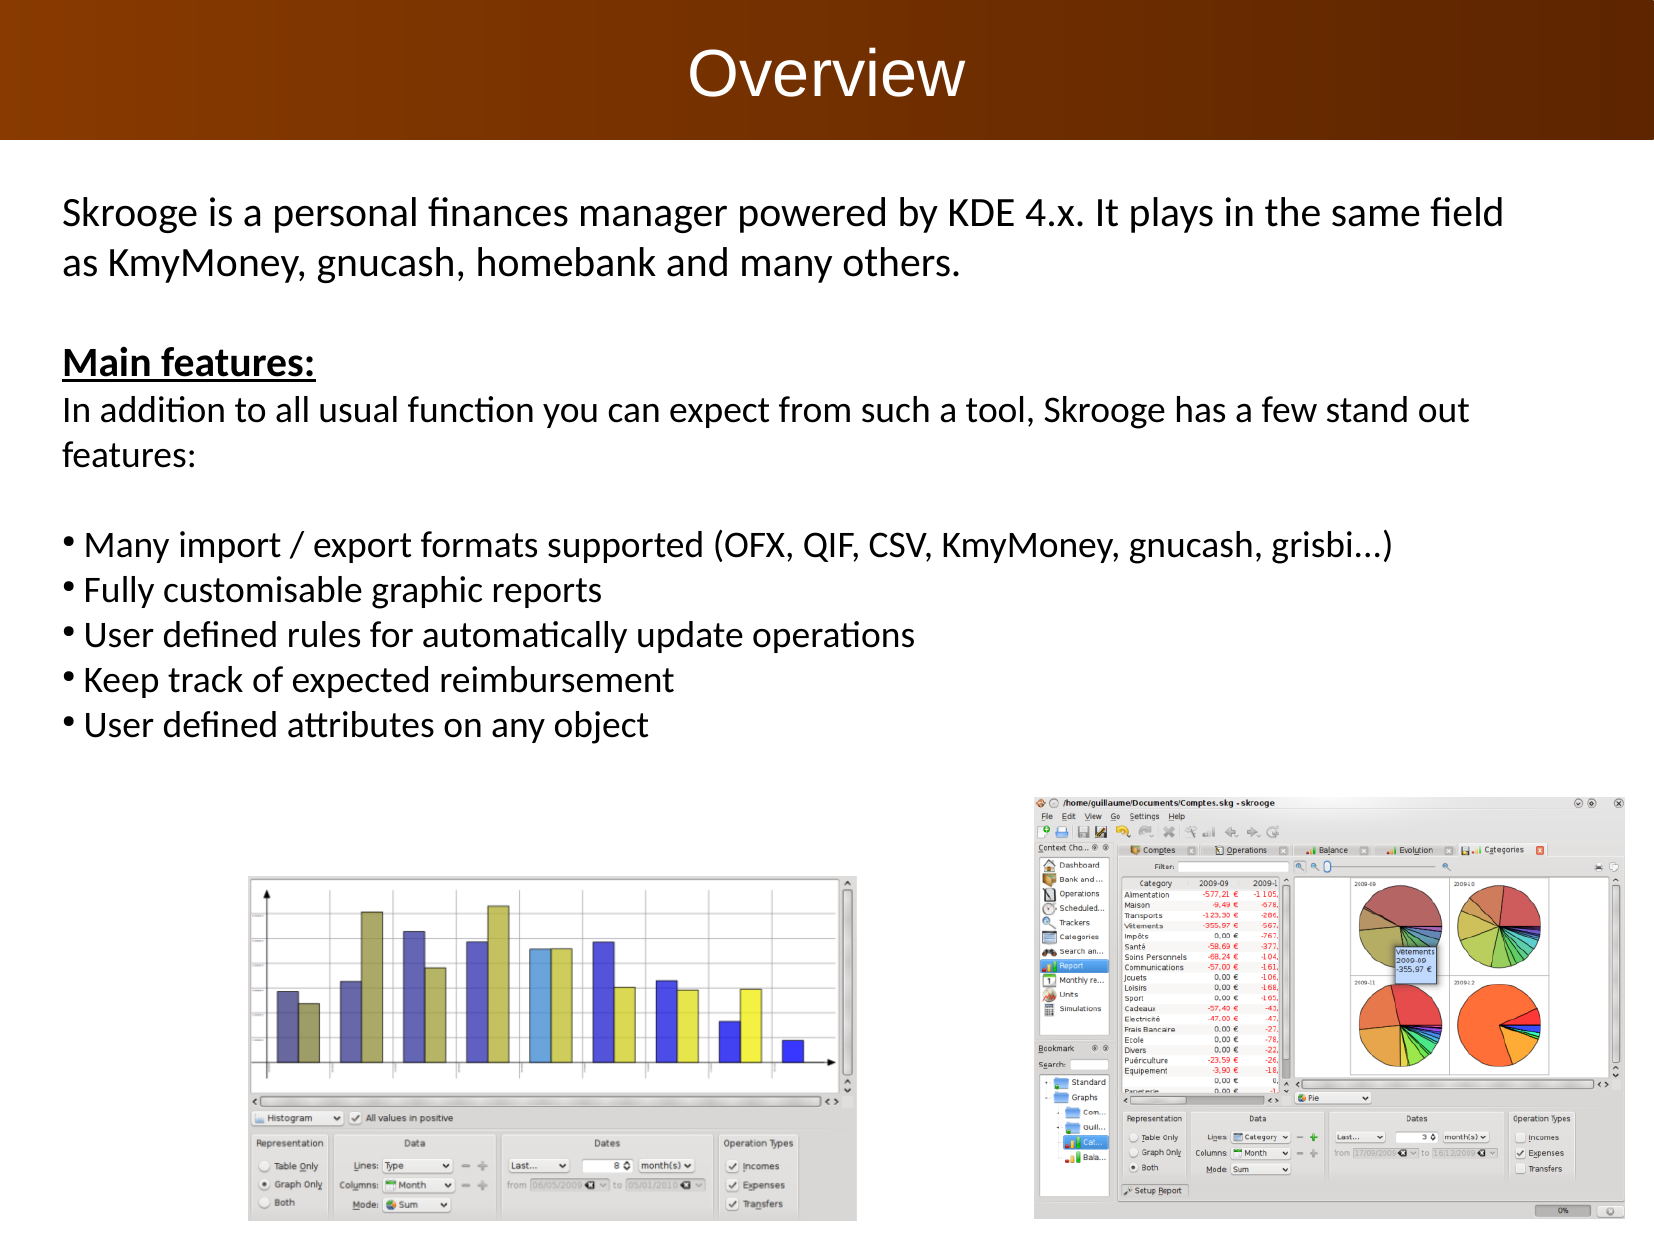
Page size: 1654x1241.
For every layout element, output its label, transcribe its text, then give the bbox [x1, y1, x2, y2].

title Overview [0, 0, 1654, 140]
text_box Skrooge is a personal finances manager powered by KDE 4.x. It plays in the same field as KmyMoney, gnucash, homebank and many others. Main features: In addition to all usual function you can expect from such a tool, Skrooge has a few stand out features: Many import / export formats supported (OFX, QIF, CSV, KmyMoney, gnucash, grisbi...) Fully customisable graphic reports User defined rules for automatically update operations Keep track of expected reimbursement User defined attributes on any object [47, 177, 1536, 943]
picture [248, 876, 857, 1221]
picture [1034, 797, 1625, 1219]
